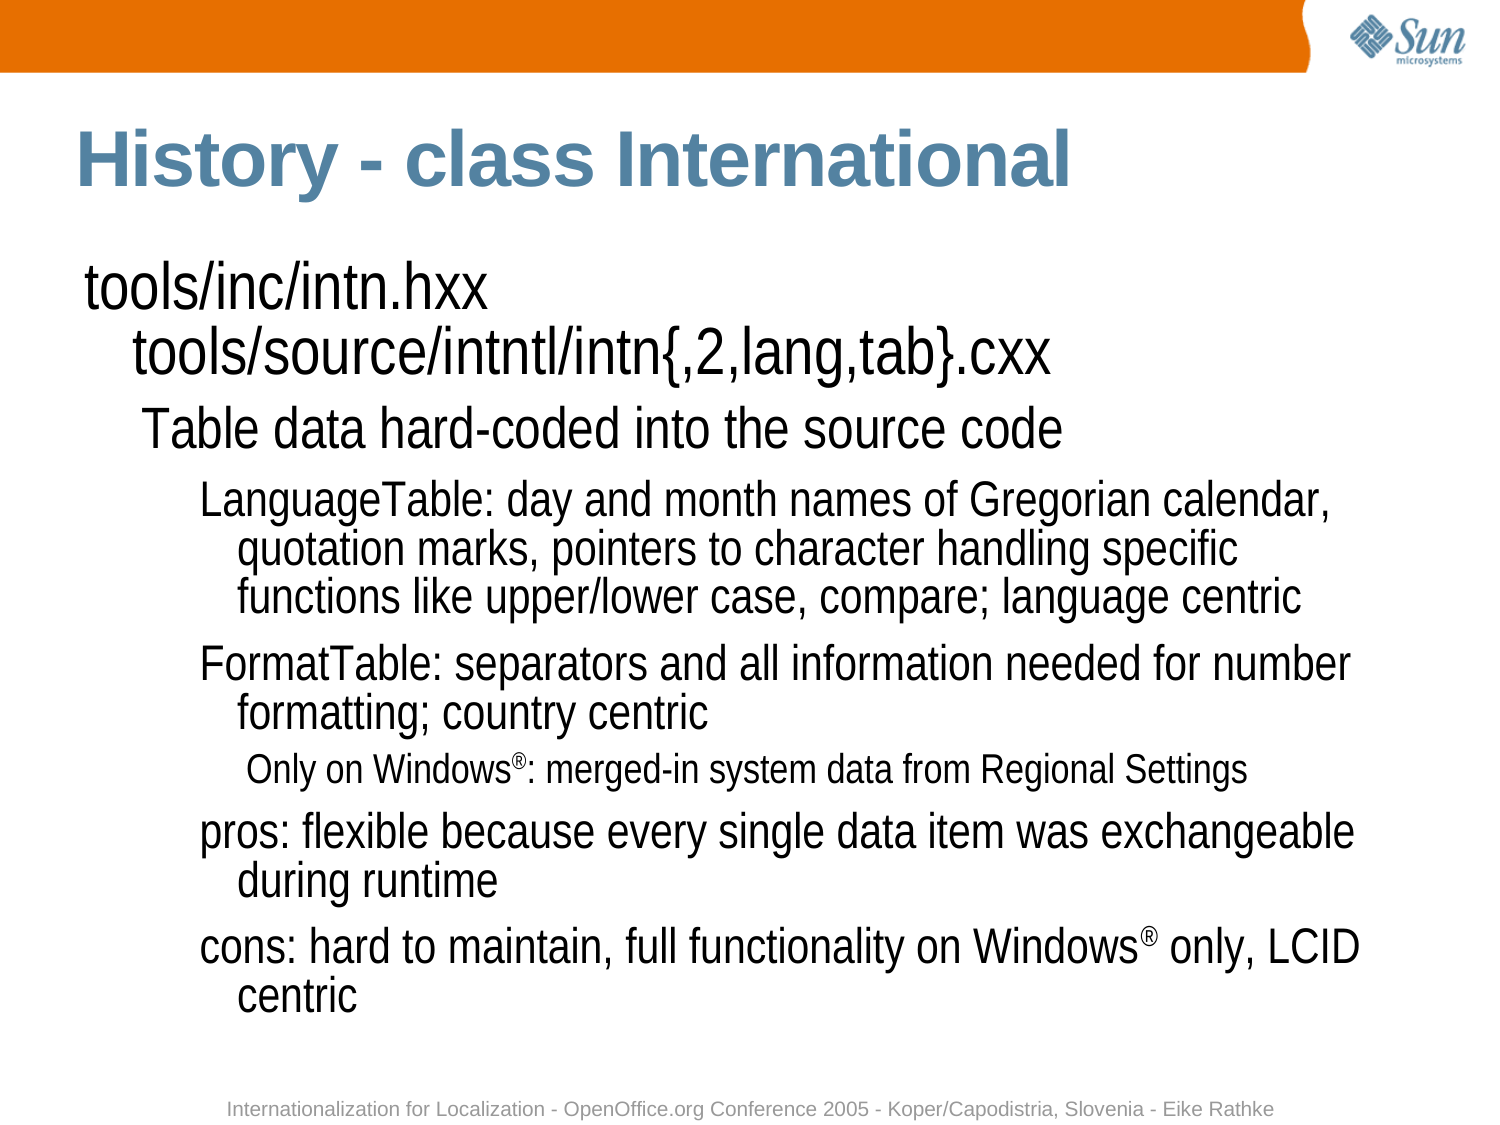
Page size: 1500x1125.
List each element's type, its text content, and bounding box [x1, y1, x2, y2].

title History - class International [75, 122, 1438, 228]
picture [0, 0, 1500, 75]
list tools/inc/intn.hxx tools/source/intntl/intn{,2,lang,tab}.cxx Table data hard-coded into the source code LanguageTable: day and month names of Gregorian calendar, quotation marks, pointers to character handling specific functions like upper/lower case, compare; language centric FormatTable: separators and all information needed for number formatting; country centric Only on Windows®: merged-in system data from Regional Settings pros: flexible because every single data item was exchangeable during runtime cons: hard to maintain, full functionality on Windows® only, LCID centric [64, 257, 1402, 1027]
